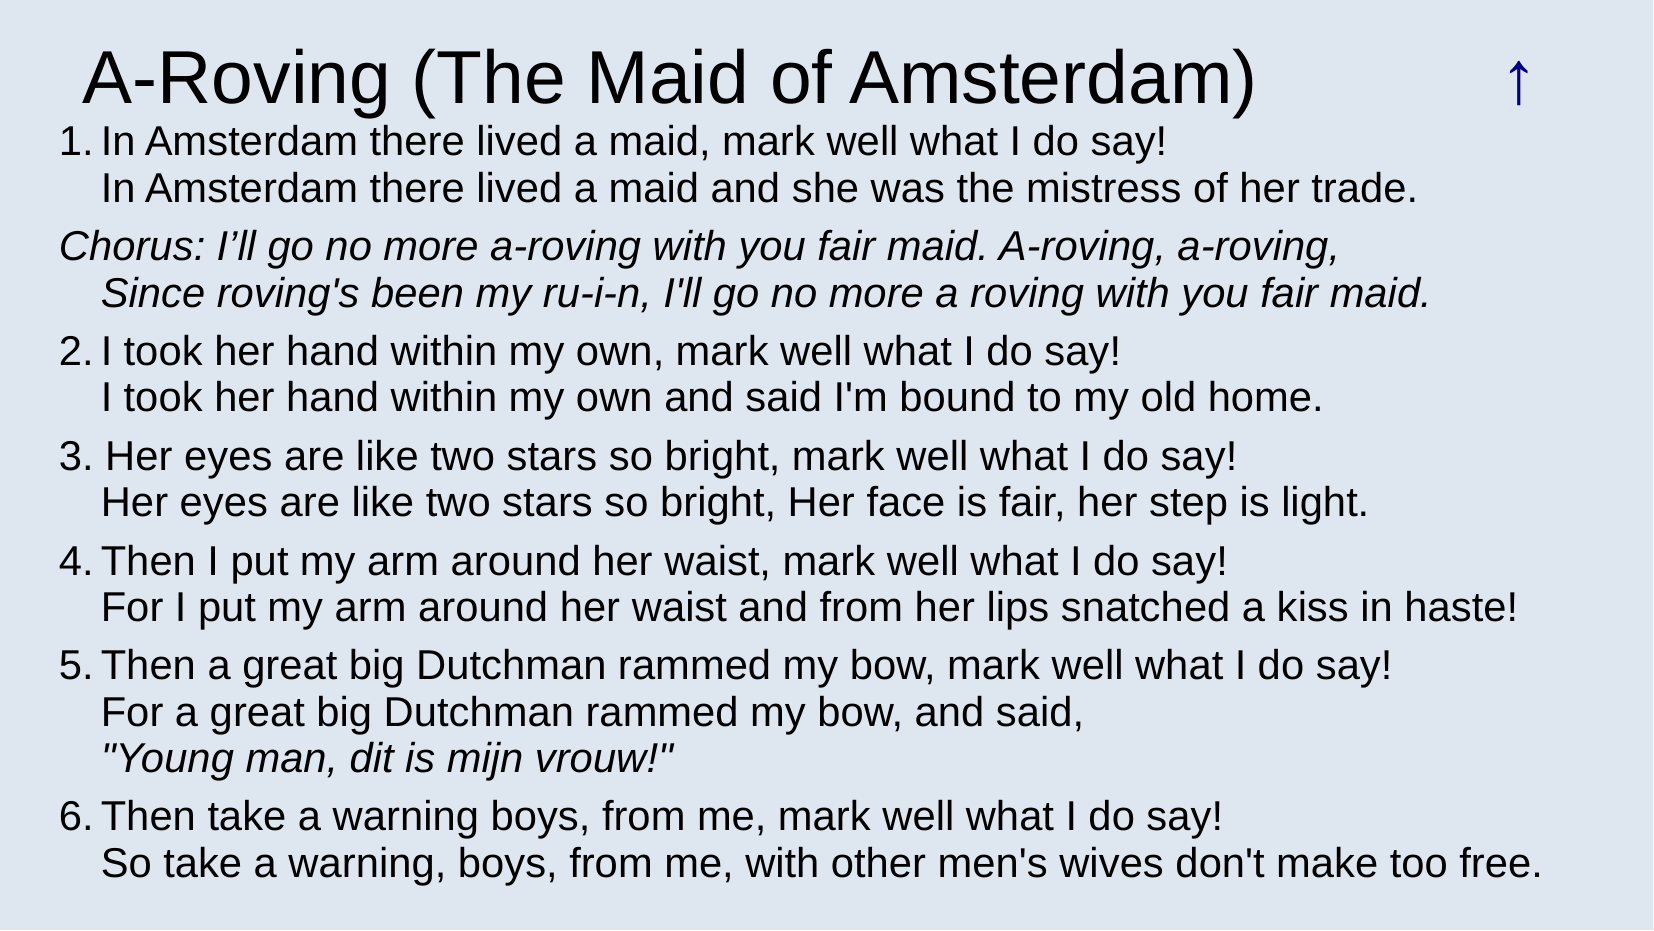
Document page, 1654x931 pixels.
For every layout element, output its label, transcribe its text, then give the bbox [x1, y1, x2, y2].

subtitle 1. In Amsterdam there lived a maid, mark well what I do say! In Amsterdam there lived a maid and she was the mistress of her trade. Chorus: I’ll go no more a-roving with you fair maid. A-roving, a-roving, Since roving's been my ru-i-n, I'll go no more a roving with you fair maid. 2. I took her hand within my own, mark well what I do say! I took her hand within my own and said I'm bound to my old home. 3. Her eyes are like two stars so bright, mark well what I do say! Her eyes are like two stars so bright, Her face is fair, her step is light. 4. Then I put my arm around her waist, mark well what I do say! For I put my arm around her waist and from her lips snatched a kiss in haste! 5. Then a great big Dutchman rammed my bow, mark well what I do say! For a great big Dutchman rammed my bow, and said, "Young man, dit is mijn vrouw!" 6. Then take a warning boys, from me, mark well what I do say! So take a warning, boys, from me, with other men's wives don't make too free. [59, 118, 1625, 916]
title A-Roving (The Maid of Amsterdam) ↑ [82, 35, 1571, 118]
